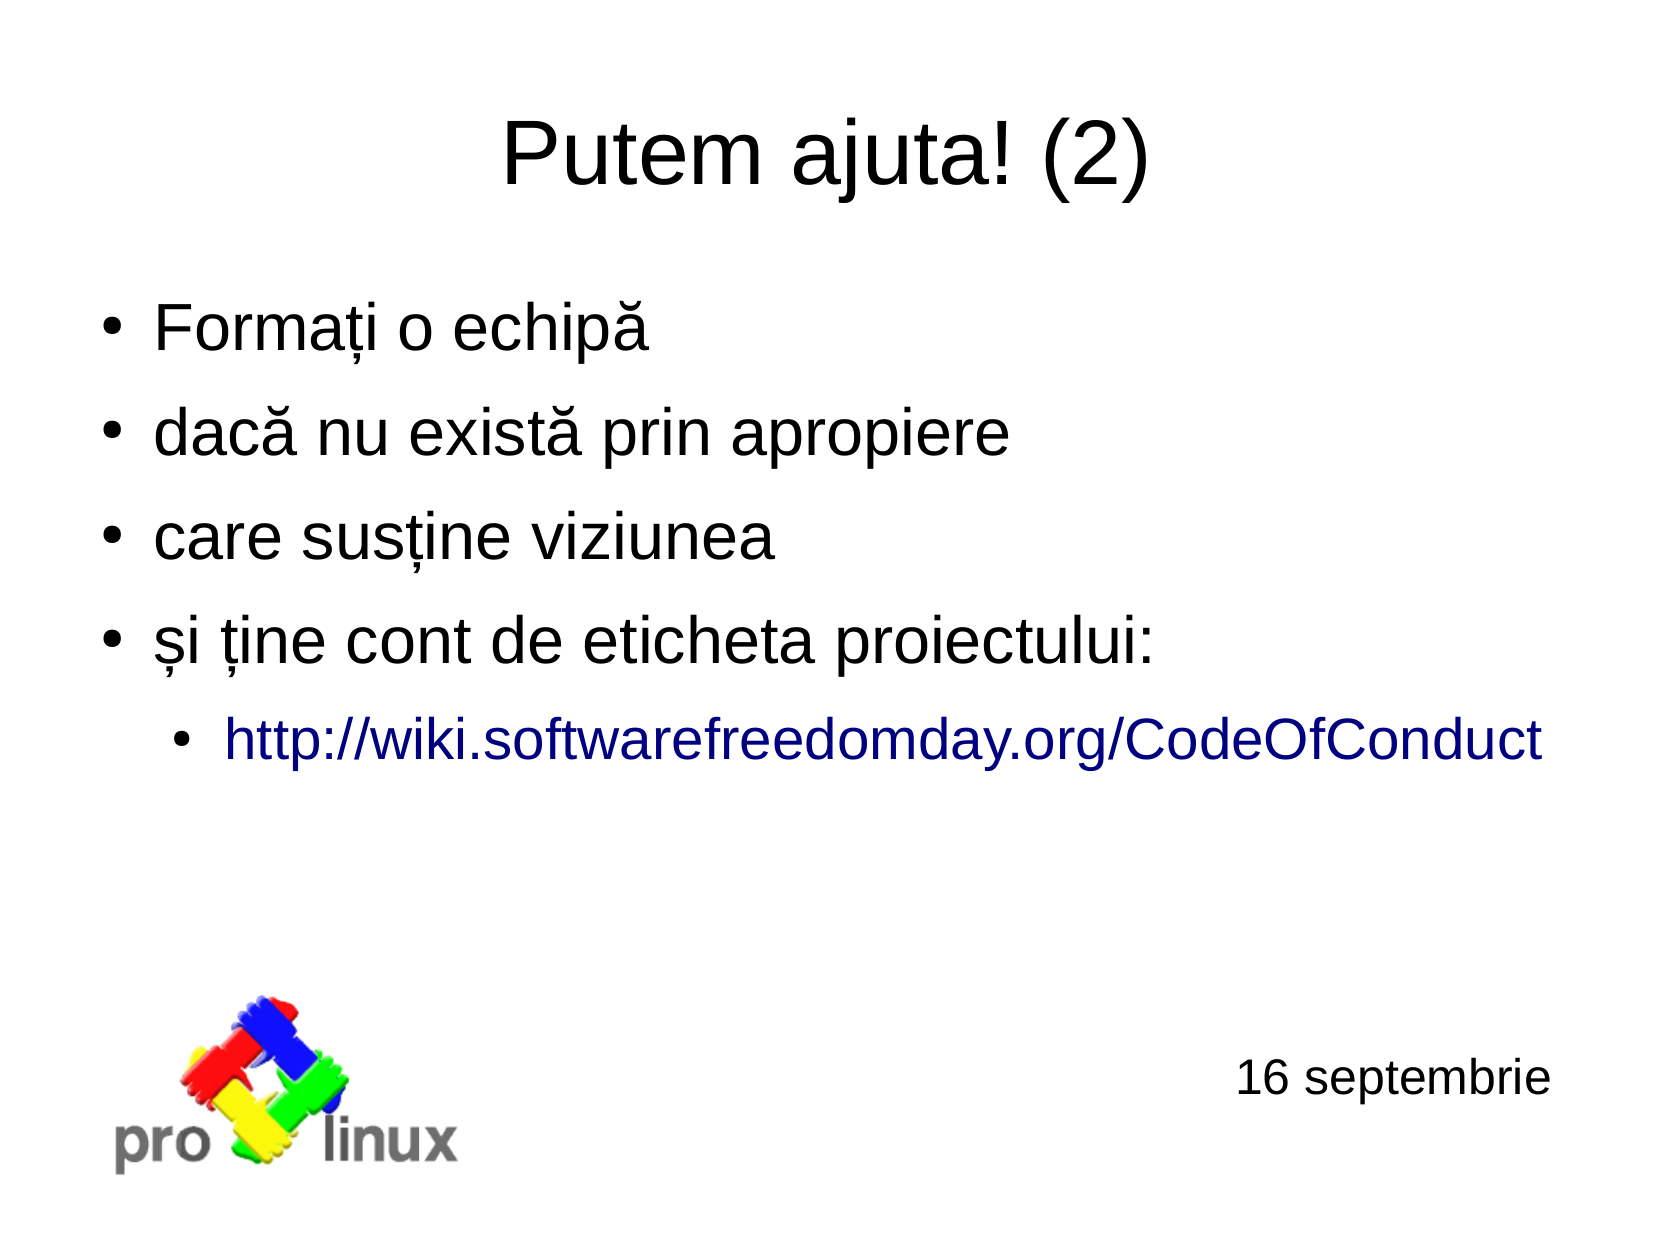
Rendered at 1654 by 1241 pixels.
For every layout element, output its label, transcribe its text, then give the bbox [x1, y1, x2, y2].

title Putem ajuta! (2) [82, 56, 1571, 250]
text_box 16 septembrie [1220, 1041, 1564, 1119]
list Formați o echipă dacă nu există prin apropiere care susține viziunea și ține cont de eticheta proiectului: http://wiki.softwarefreedomday.org/CodeOfConduct [82, 290, 1571, 1109]
picture [53, 991, 523, 1180]
